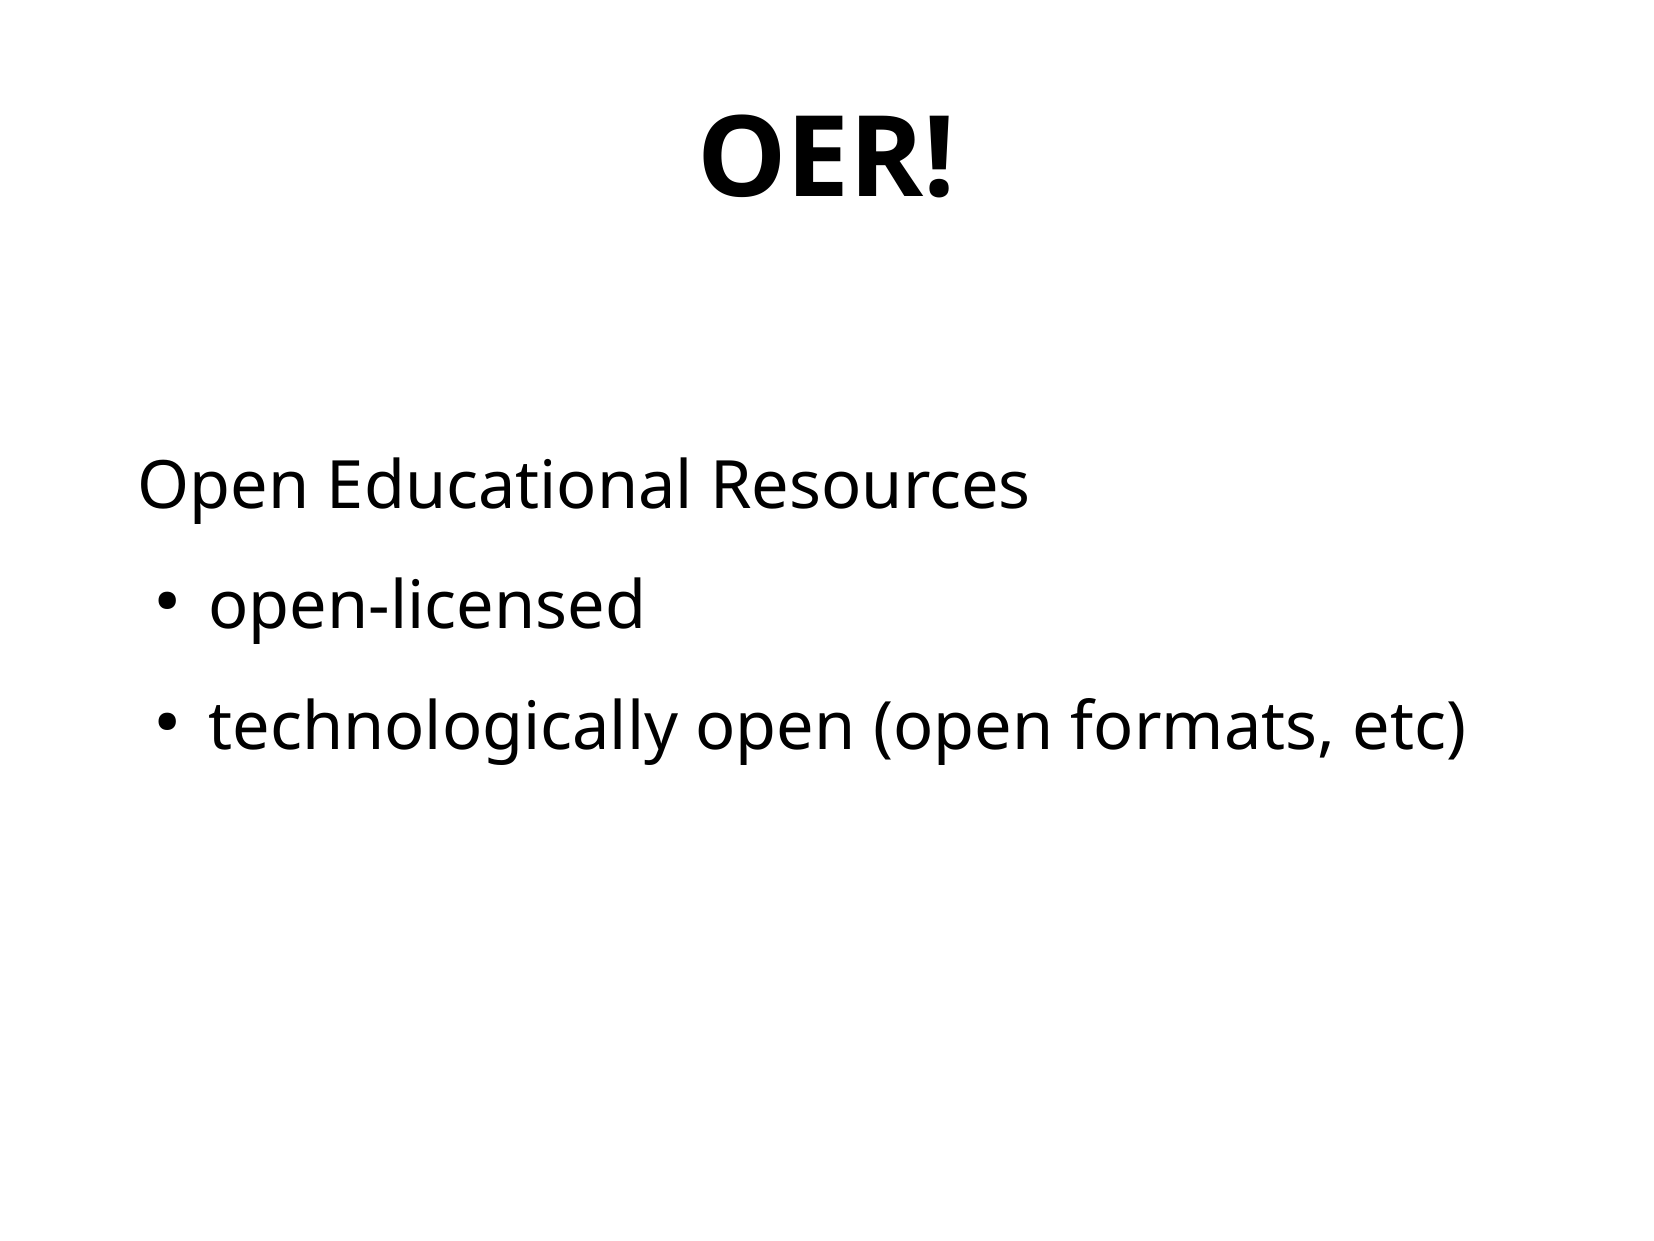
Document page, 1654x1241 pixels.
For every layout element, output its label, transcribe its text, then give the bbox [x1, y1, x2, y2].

title OER! [82, 49, 1571, 257]
list Open Educational Resources open-licensed technologically open (open formats, etc) [137, 437, 1516, 803]
